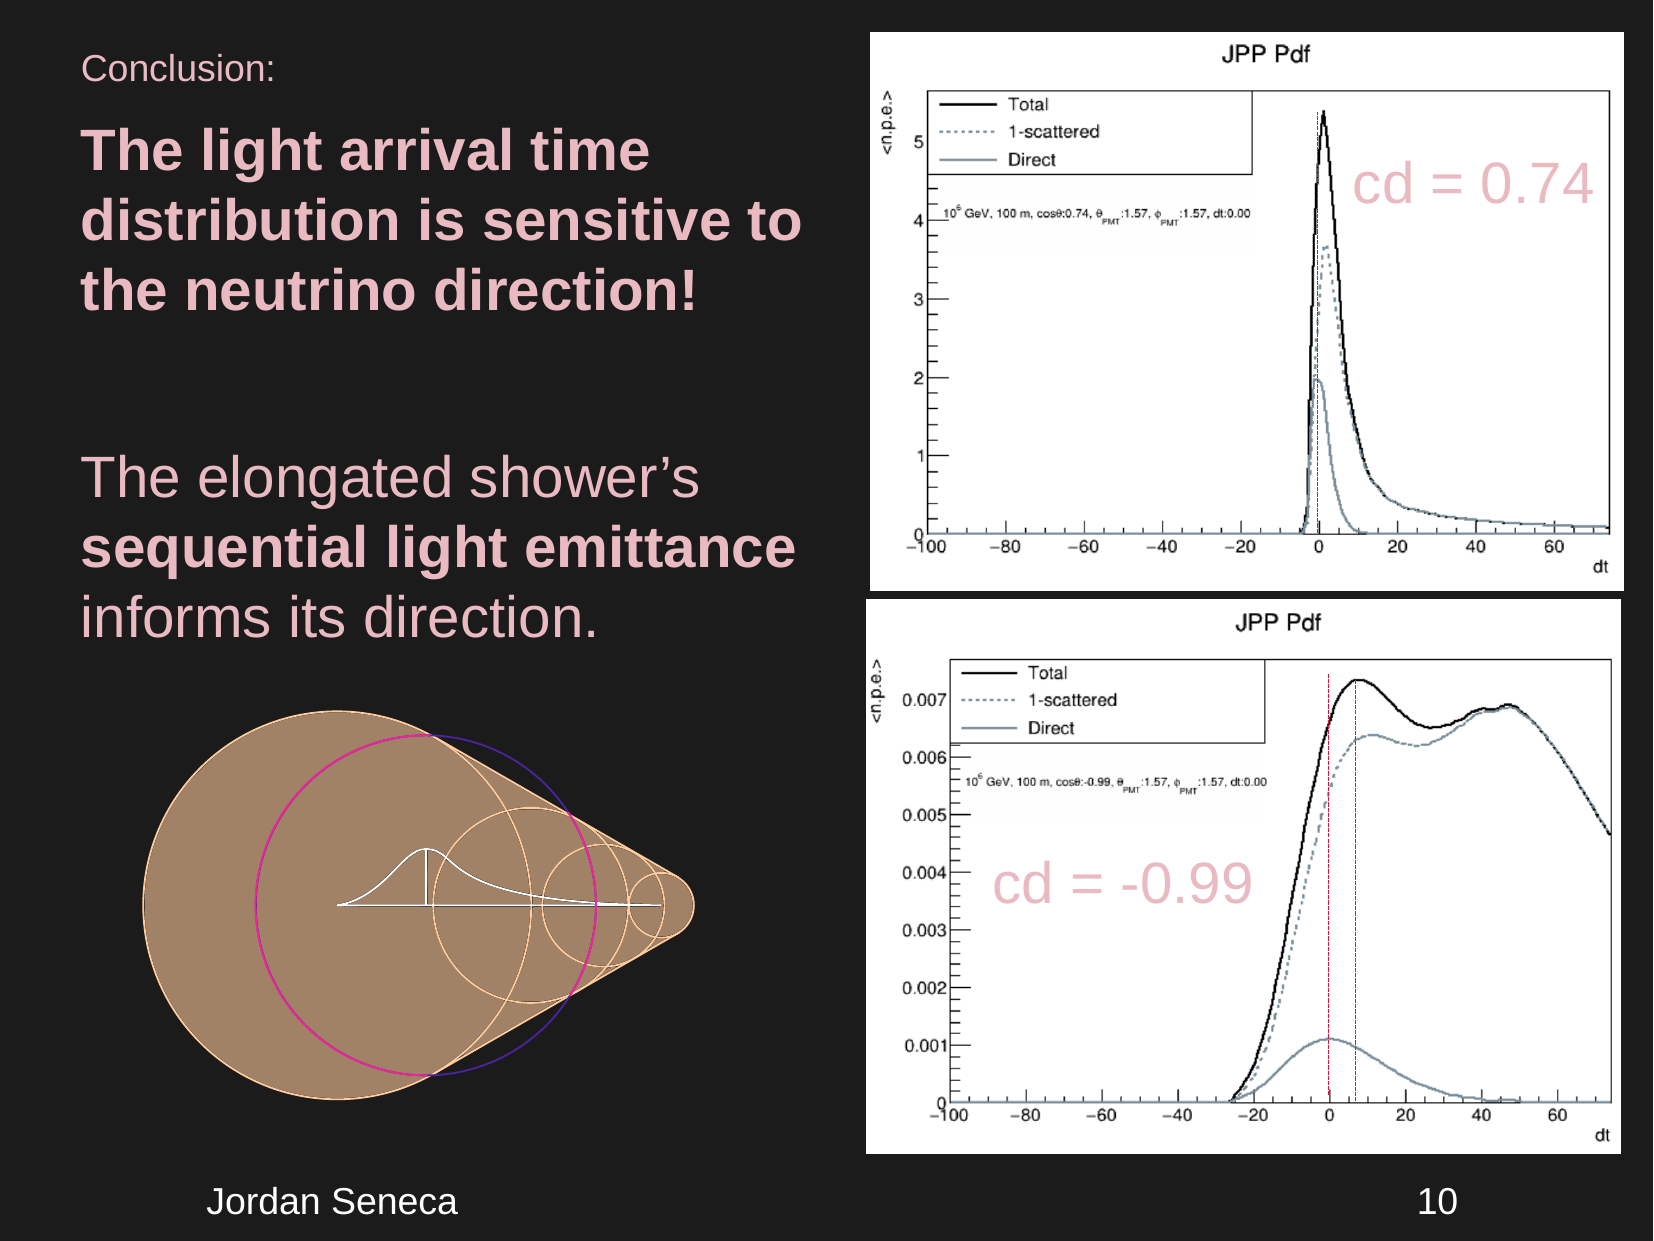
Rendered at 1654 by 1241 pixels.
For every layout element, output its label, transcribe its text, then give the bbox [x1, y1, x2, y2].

picture [870, 32, 1624, 591]
picture [99, 619, 790, 1209]
text_box cd = 0.74 [1302, 138, 1654, 224]
text_box Conclusion: The light arrival time distribution is sensitive to the neutrino direction! The elongated shower’s sequential light emittance informs its direction. [30, 36, 871, 658]
text_box cd = -0.99 [941, 837, 1272, 923]
picture [866, 599, 1621, 1154]
